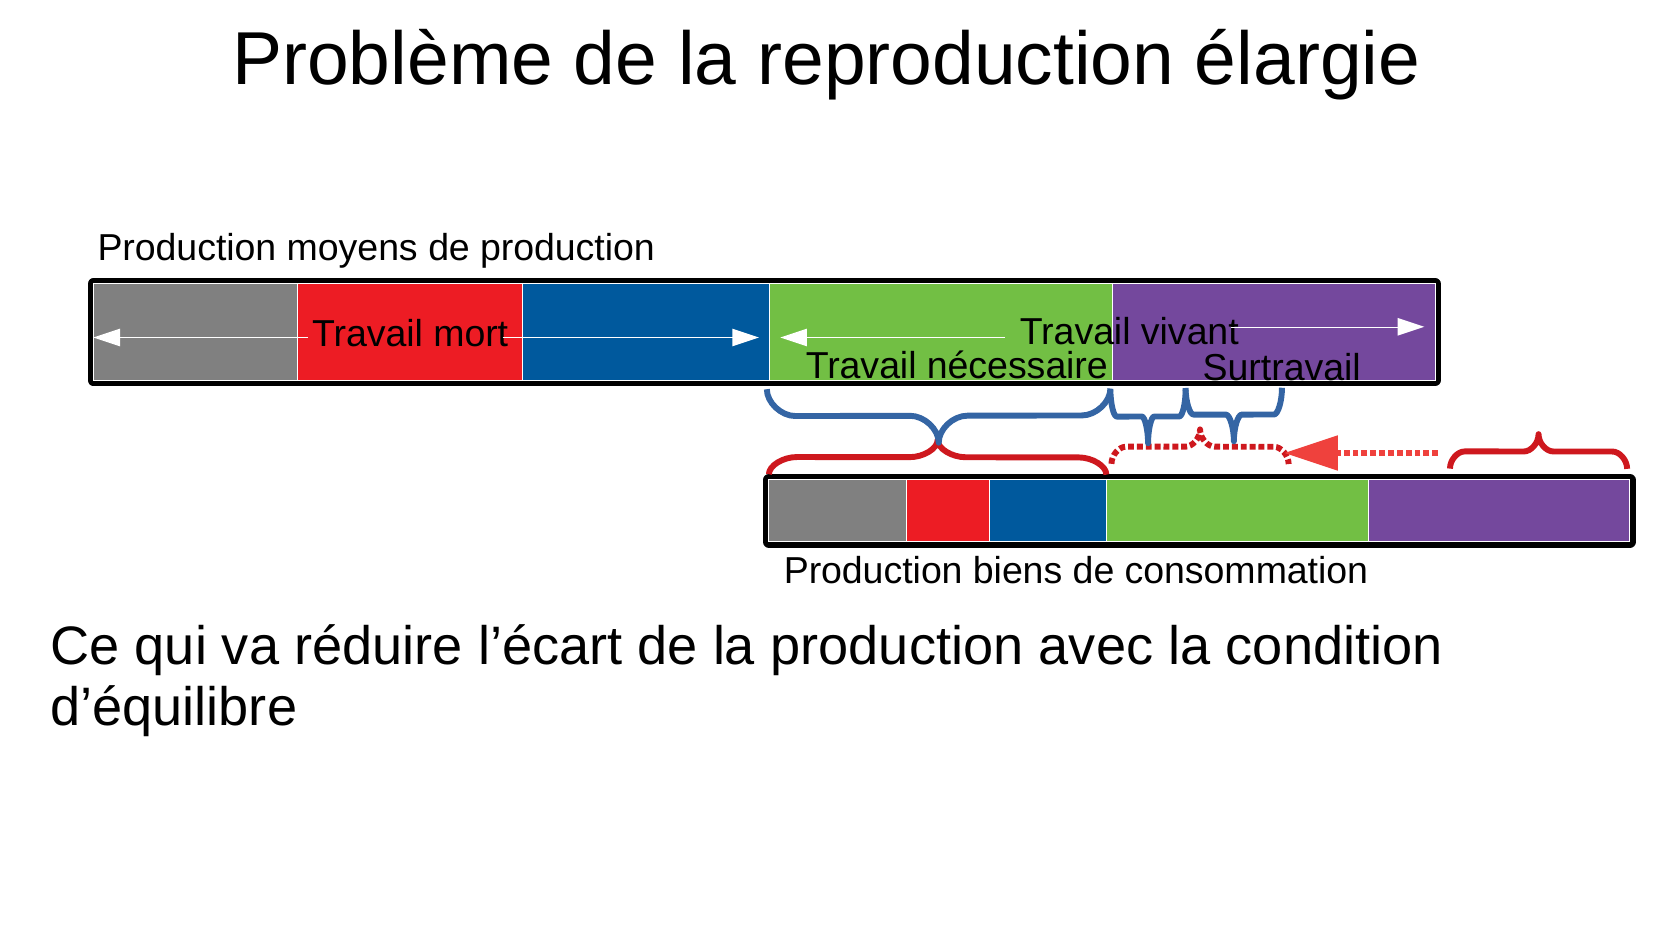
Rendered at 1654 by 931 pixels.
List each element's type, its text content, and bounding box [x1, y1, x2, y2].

text_box Travail mort [297, 305, 564, 373]
text_box [768, 479, 1630, 542]
text_box [1183, 371, 1188, 381]
text_box Travail vivant [1005, 303, 1299, 371]
title Problème de la reproduction élargie [82, 11, 1571, 107]
text_box Surtravail [1188, 339, 1410, 407]
text_box Production biens de consommation [768, 541, 1527, 599]
text_box Ce qui va réduire l’écart de la production avec la condition d’équilibre [35, 608, 1619, 745]
text_box [93, 283, 1436, 381]
text_box Travail nécessaire [791, 337, 1183, 405]
text_box Production moyens de production [82, 219, 1264, 287]
